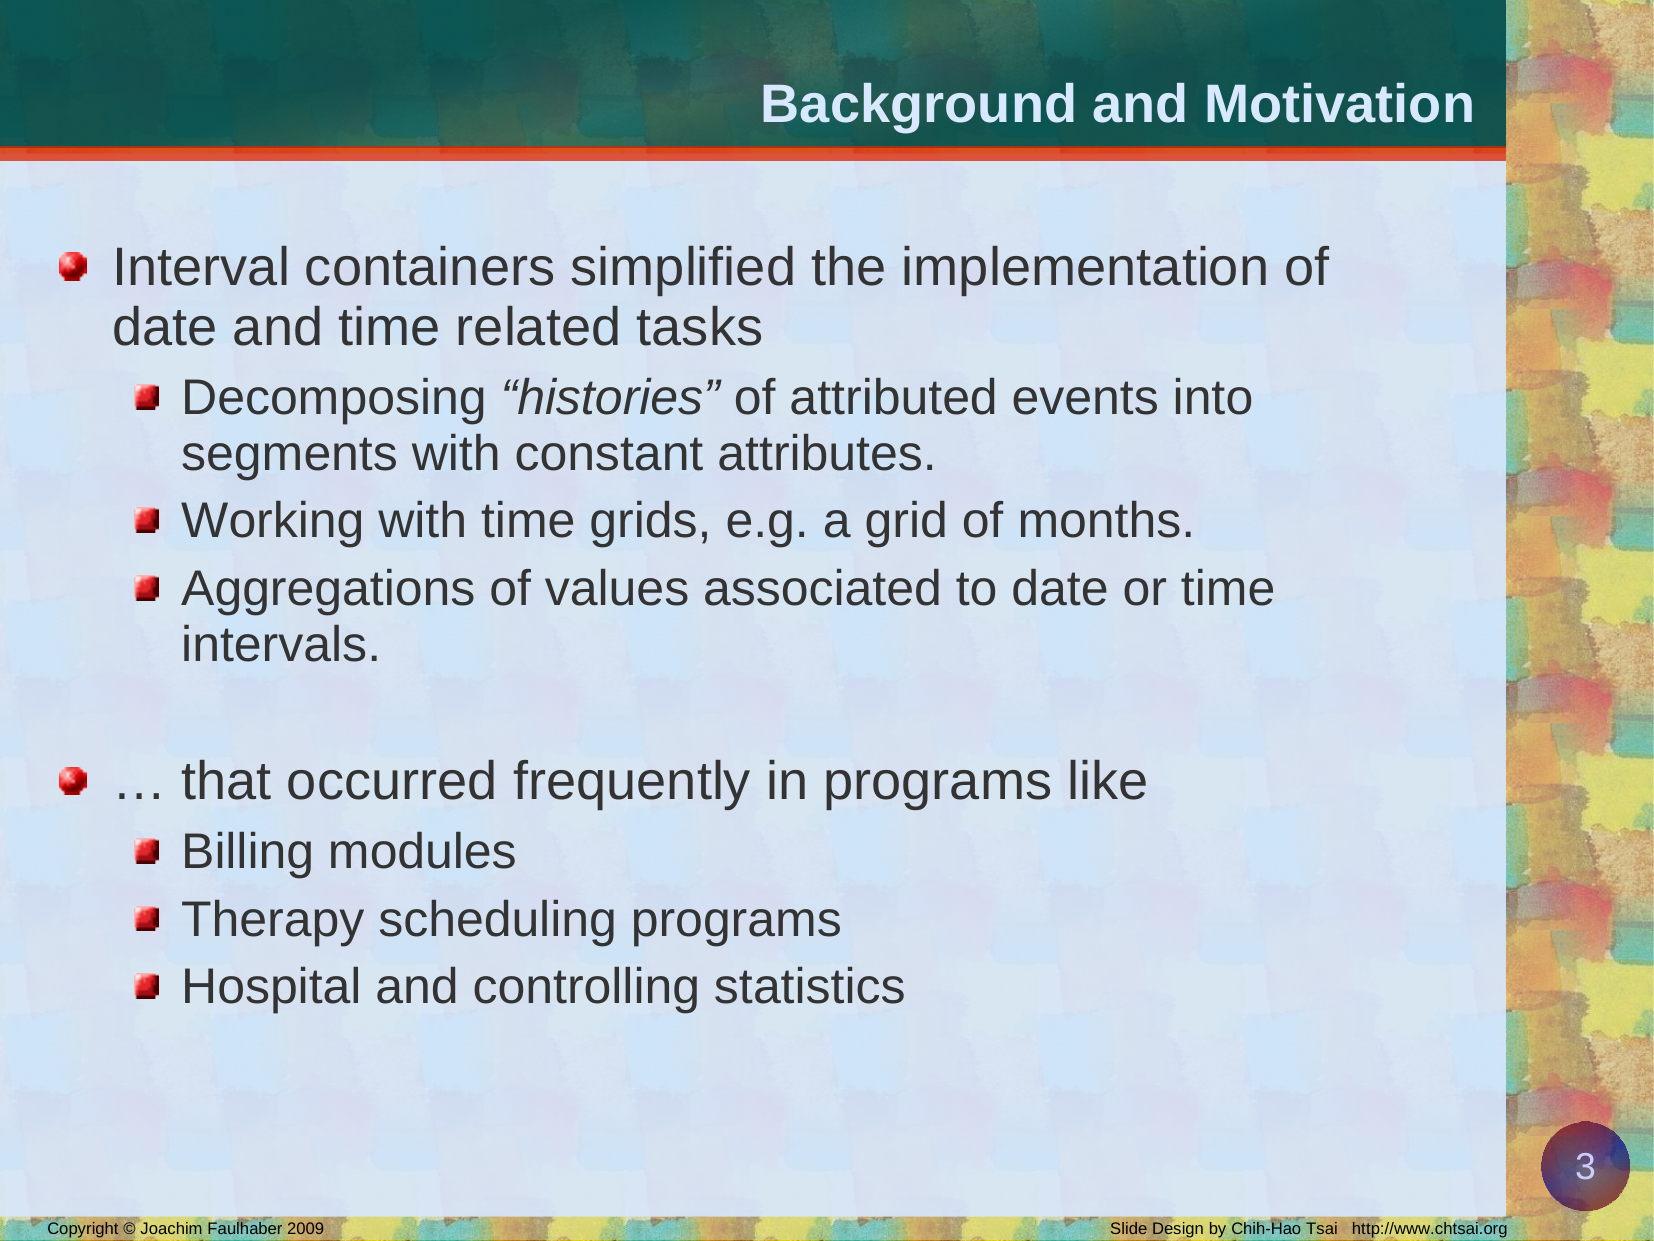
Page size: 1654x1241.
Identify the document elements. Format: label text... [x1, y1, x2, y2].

list Interval containers simplified the implementation of date and time related tasks Decomposing “histories” of attributed events into segments with constant attributes. Working with time grids, e.g. a grid of months. Aggregations of values associated to date or time intervals. … that occurred frequently in programs like Billing modules Therapy scheduling programs Hospital and controlling statistics [59, 236, 1418, 1182]
title Background and Motivation [29, 59, 1477, 148]
